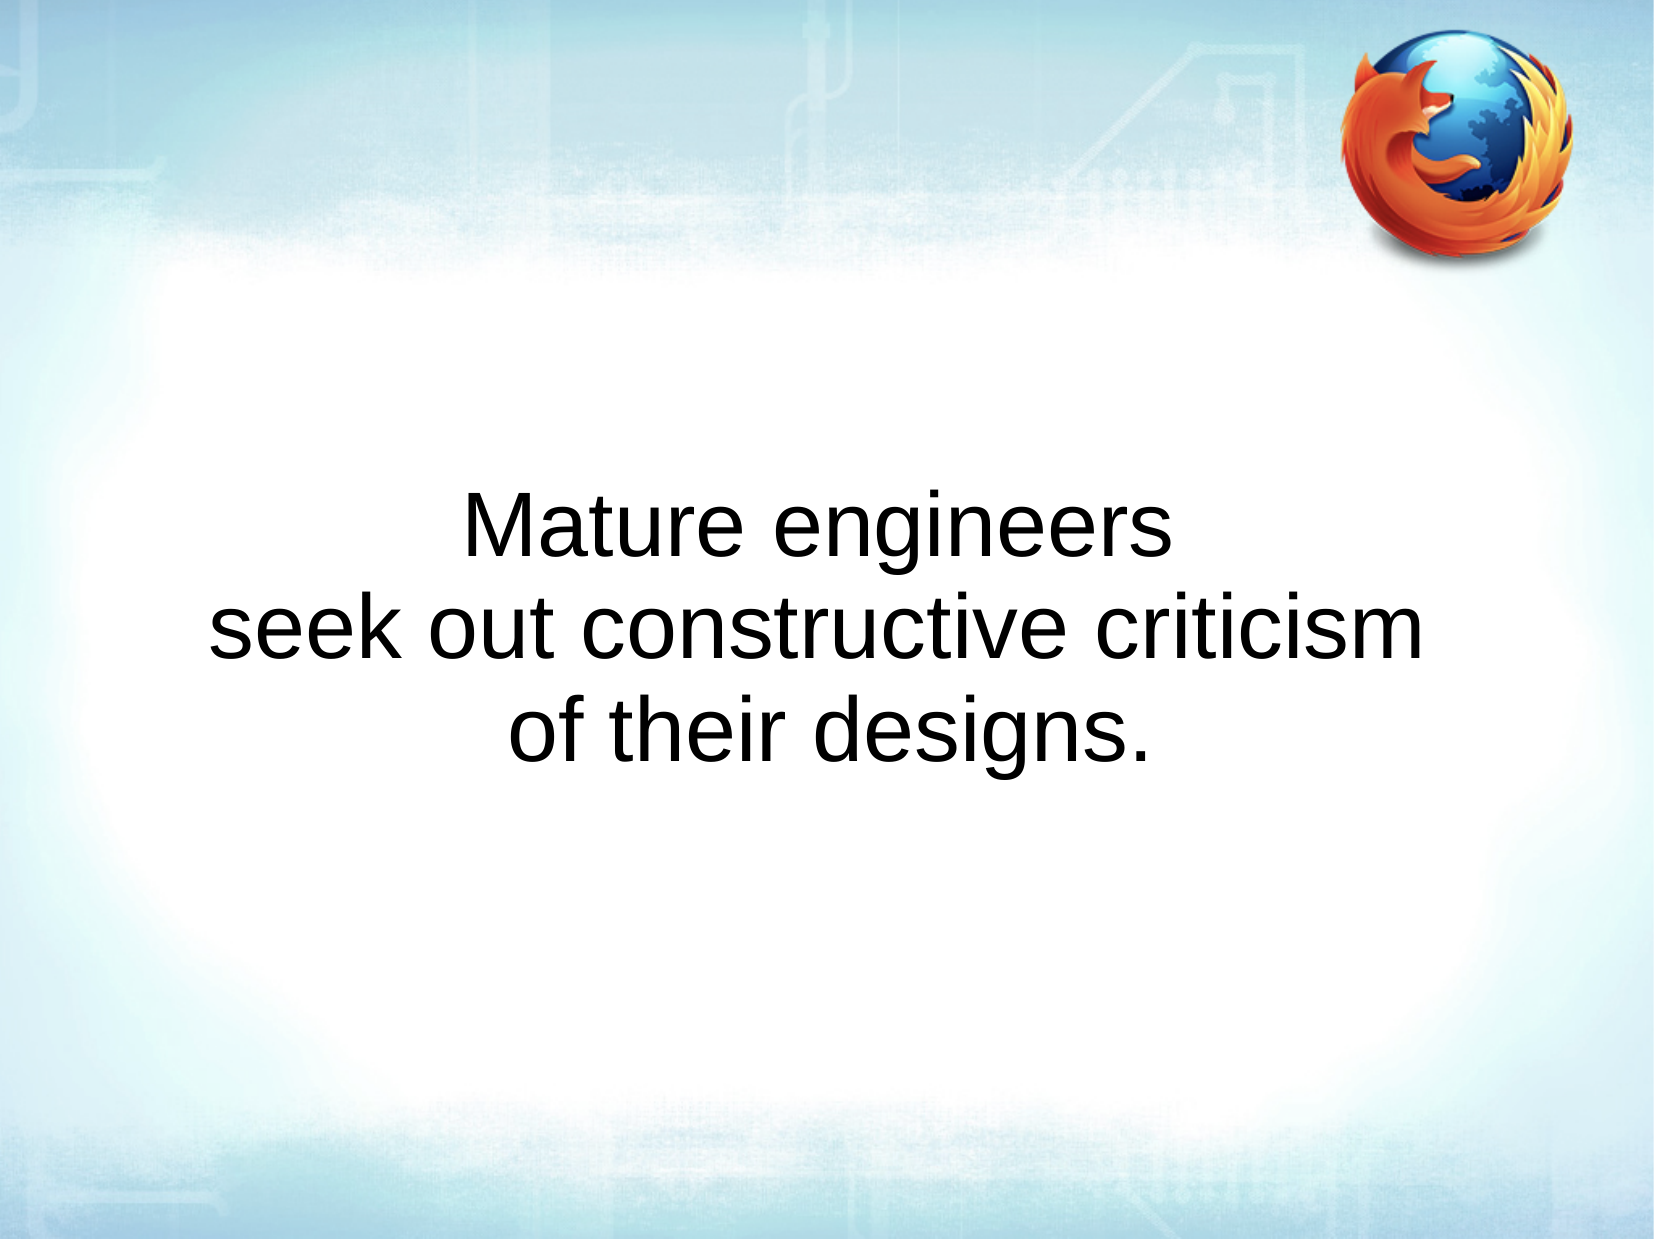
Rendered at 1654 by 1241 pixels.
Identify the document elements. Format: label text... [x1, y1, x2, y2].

title Mature engineers seek out constructive criticism of their designs. [87, 475, 1576, 782]
picture [0, 0, 1654, 1239]
